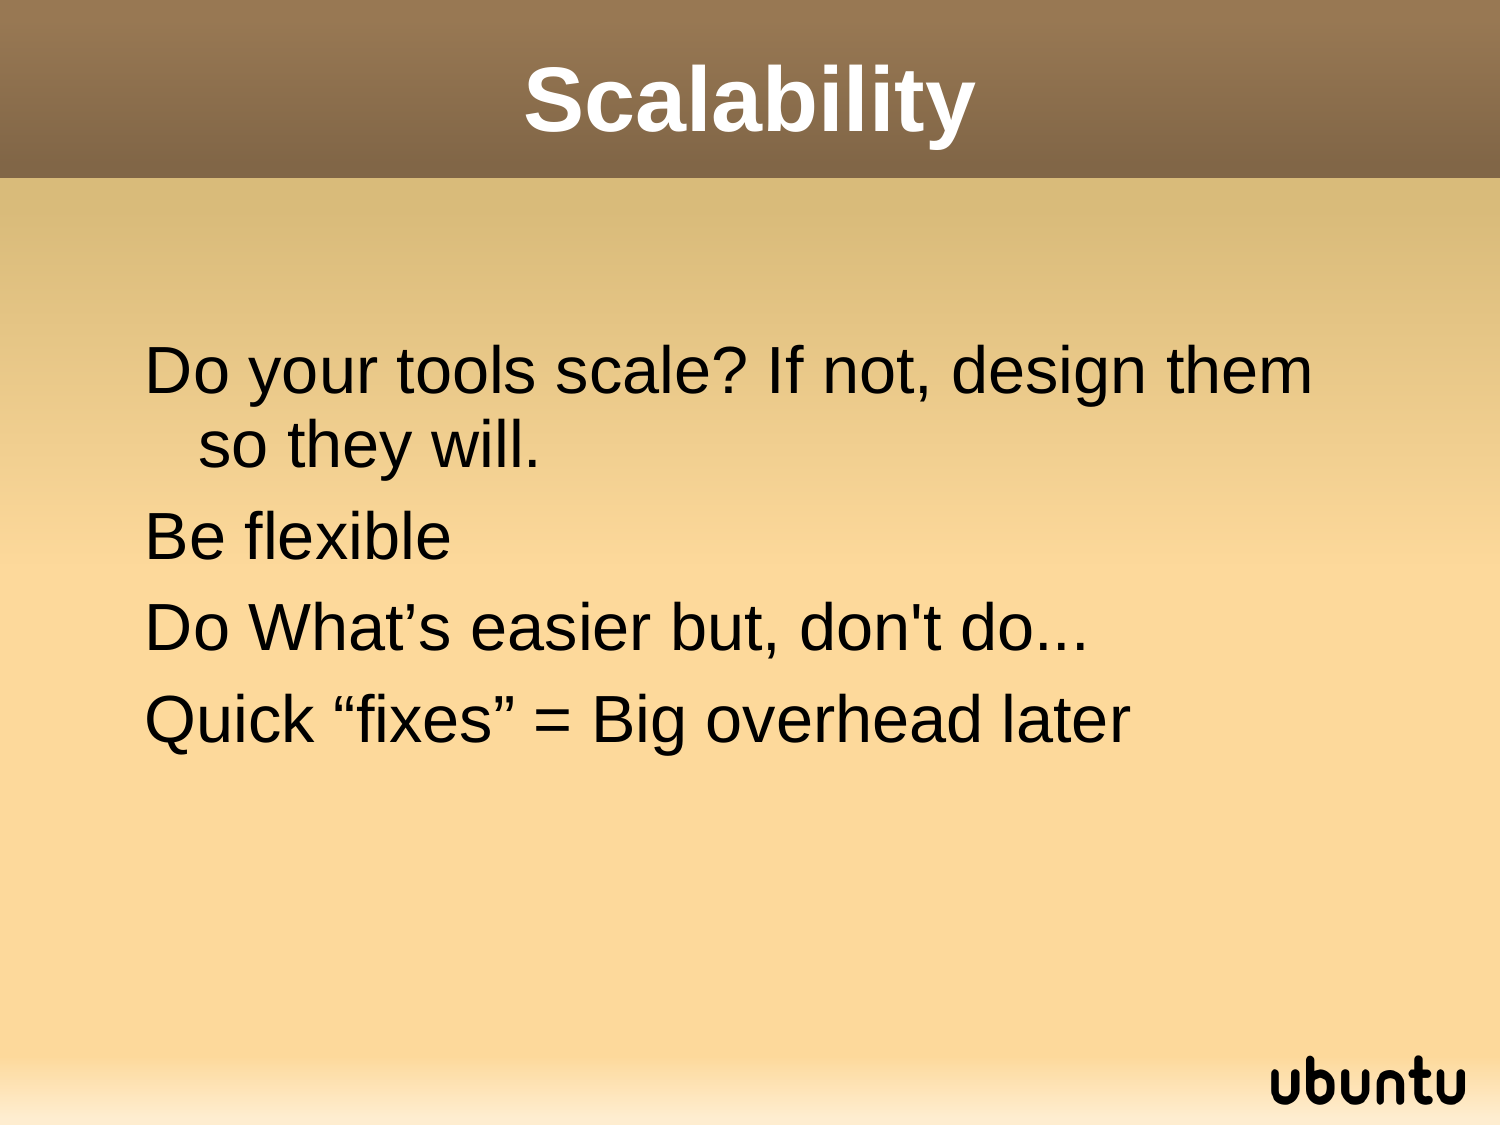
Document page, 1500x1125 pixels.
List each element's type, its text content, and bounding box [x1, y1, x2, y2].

list Do your tools scale? If not, design them so they will. Be flexible Do What’s easier but, don't do... Quick “fixes” = Big overhead later [112, 324, 1388, 1000]
picture [0, 0, 1500, 1125]
title Scalability [112, 5, 1388, 193]
